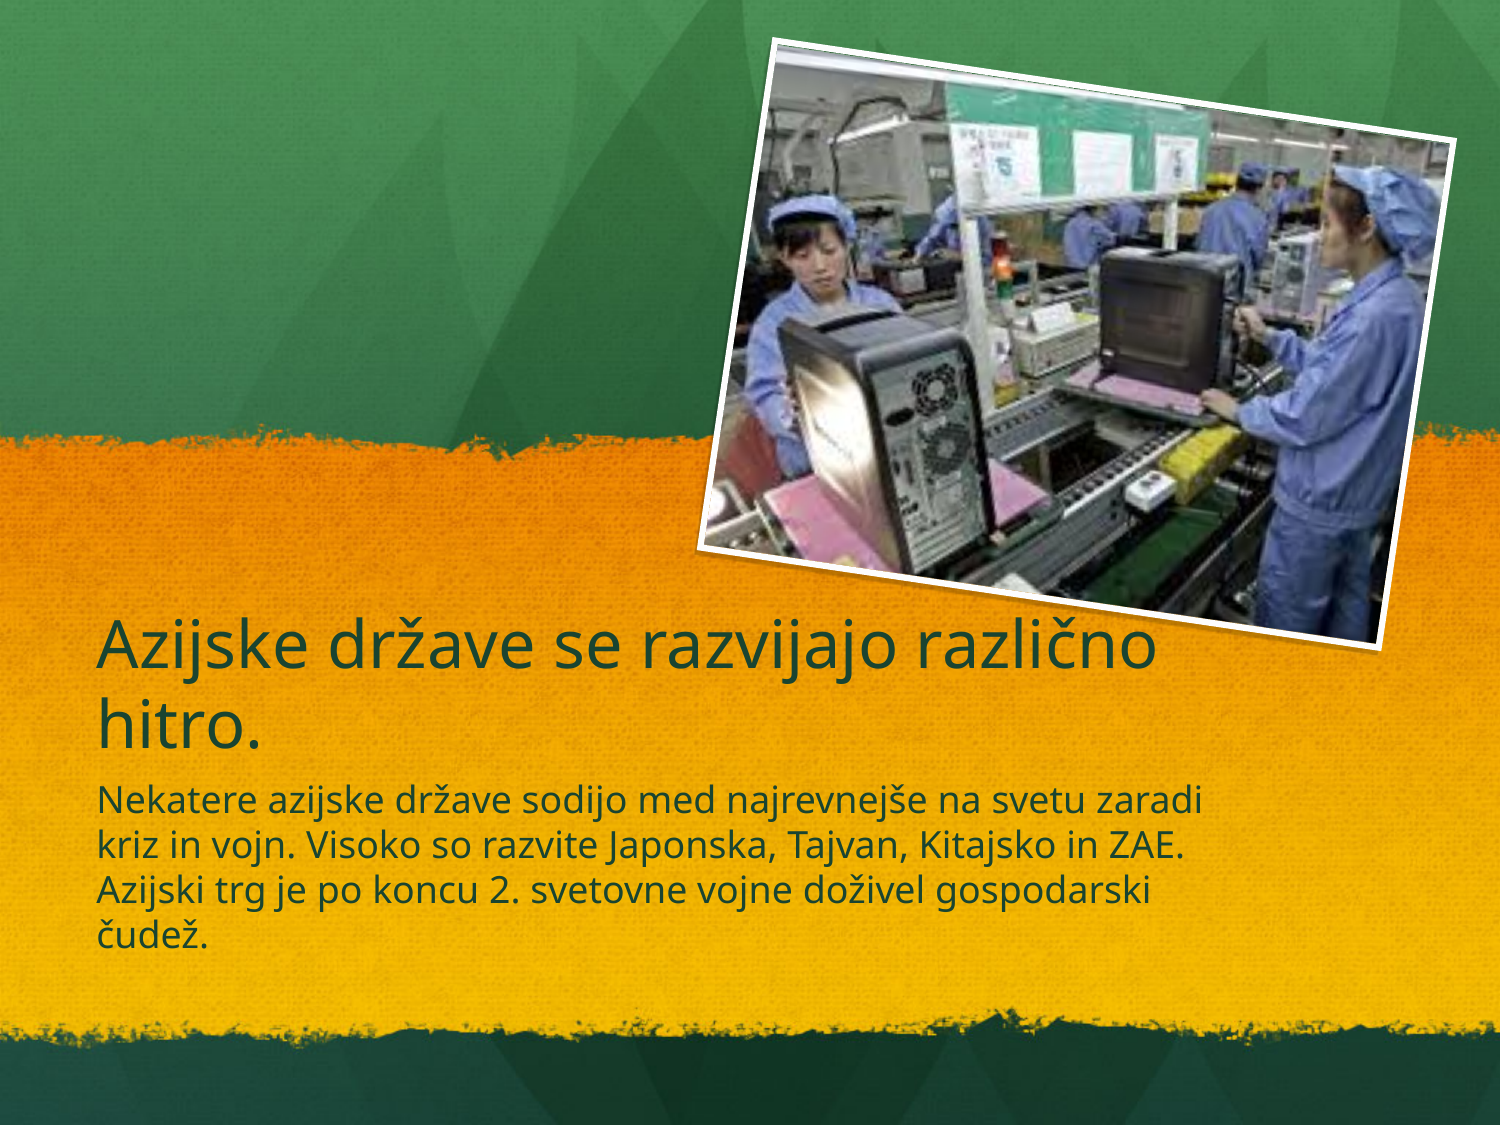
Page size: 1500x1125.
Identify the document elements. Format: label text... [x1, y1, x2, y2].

picture [0, 0, 1500, 1125]
title Azijske države se razvijajo različno hitro. [81, 619, 1263, 769]
subtitle Nekatere azijske države sodijo med najrevnejše na svetu zaradi kriz in vojn. Visoko so razvite Japonska, Tajvan, Kitajsko in ZAE. Azijski trg je po koncu 2. svetovne vojne doživel gospodarski čudež. [81, 769, 1263, 1025]
